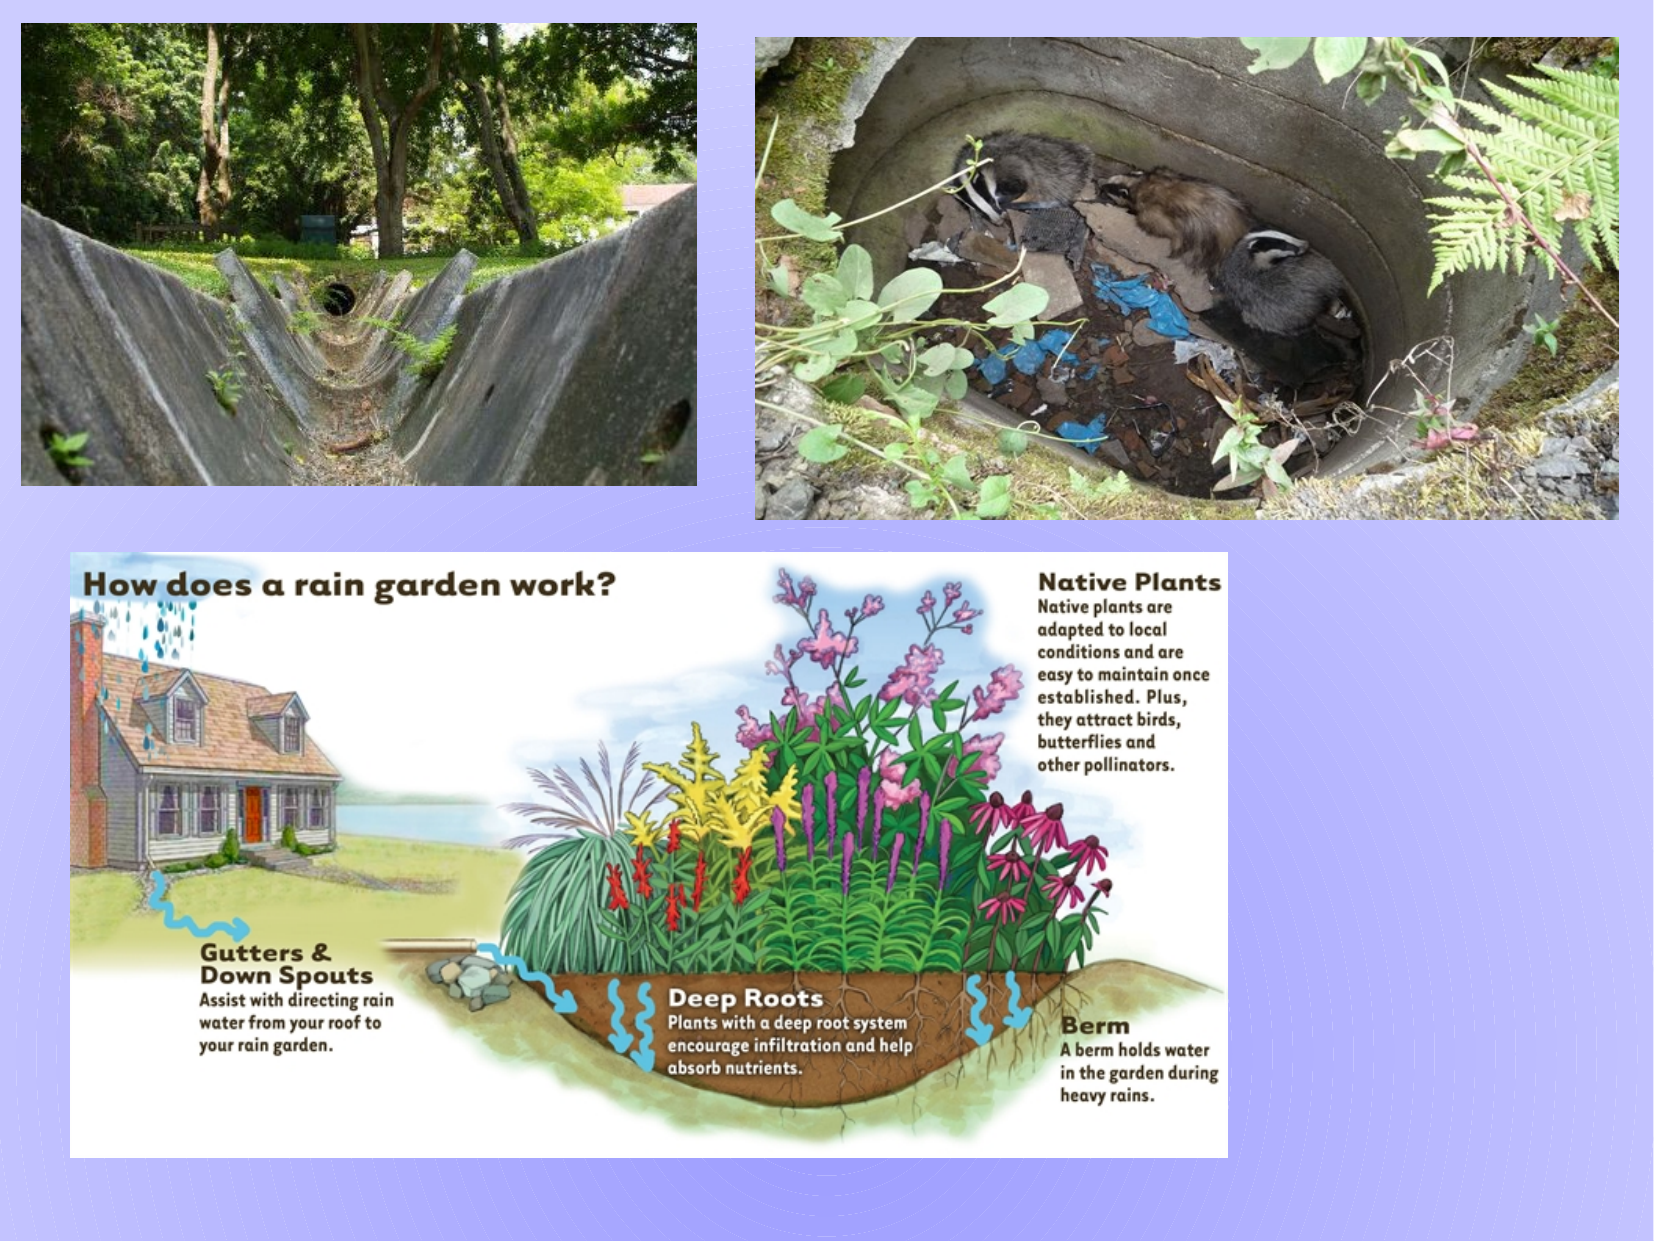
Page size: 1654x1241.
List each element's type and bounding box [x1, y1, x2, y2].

picture [755, 37, 1619, 520]
picture [21, 23, 697, 486]
picture [70, 552, 1228, 1158]
